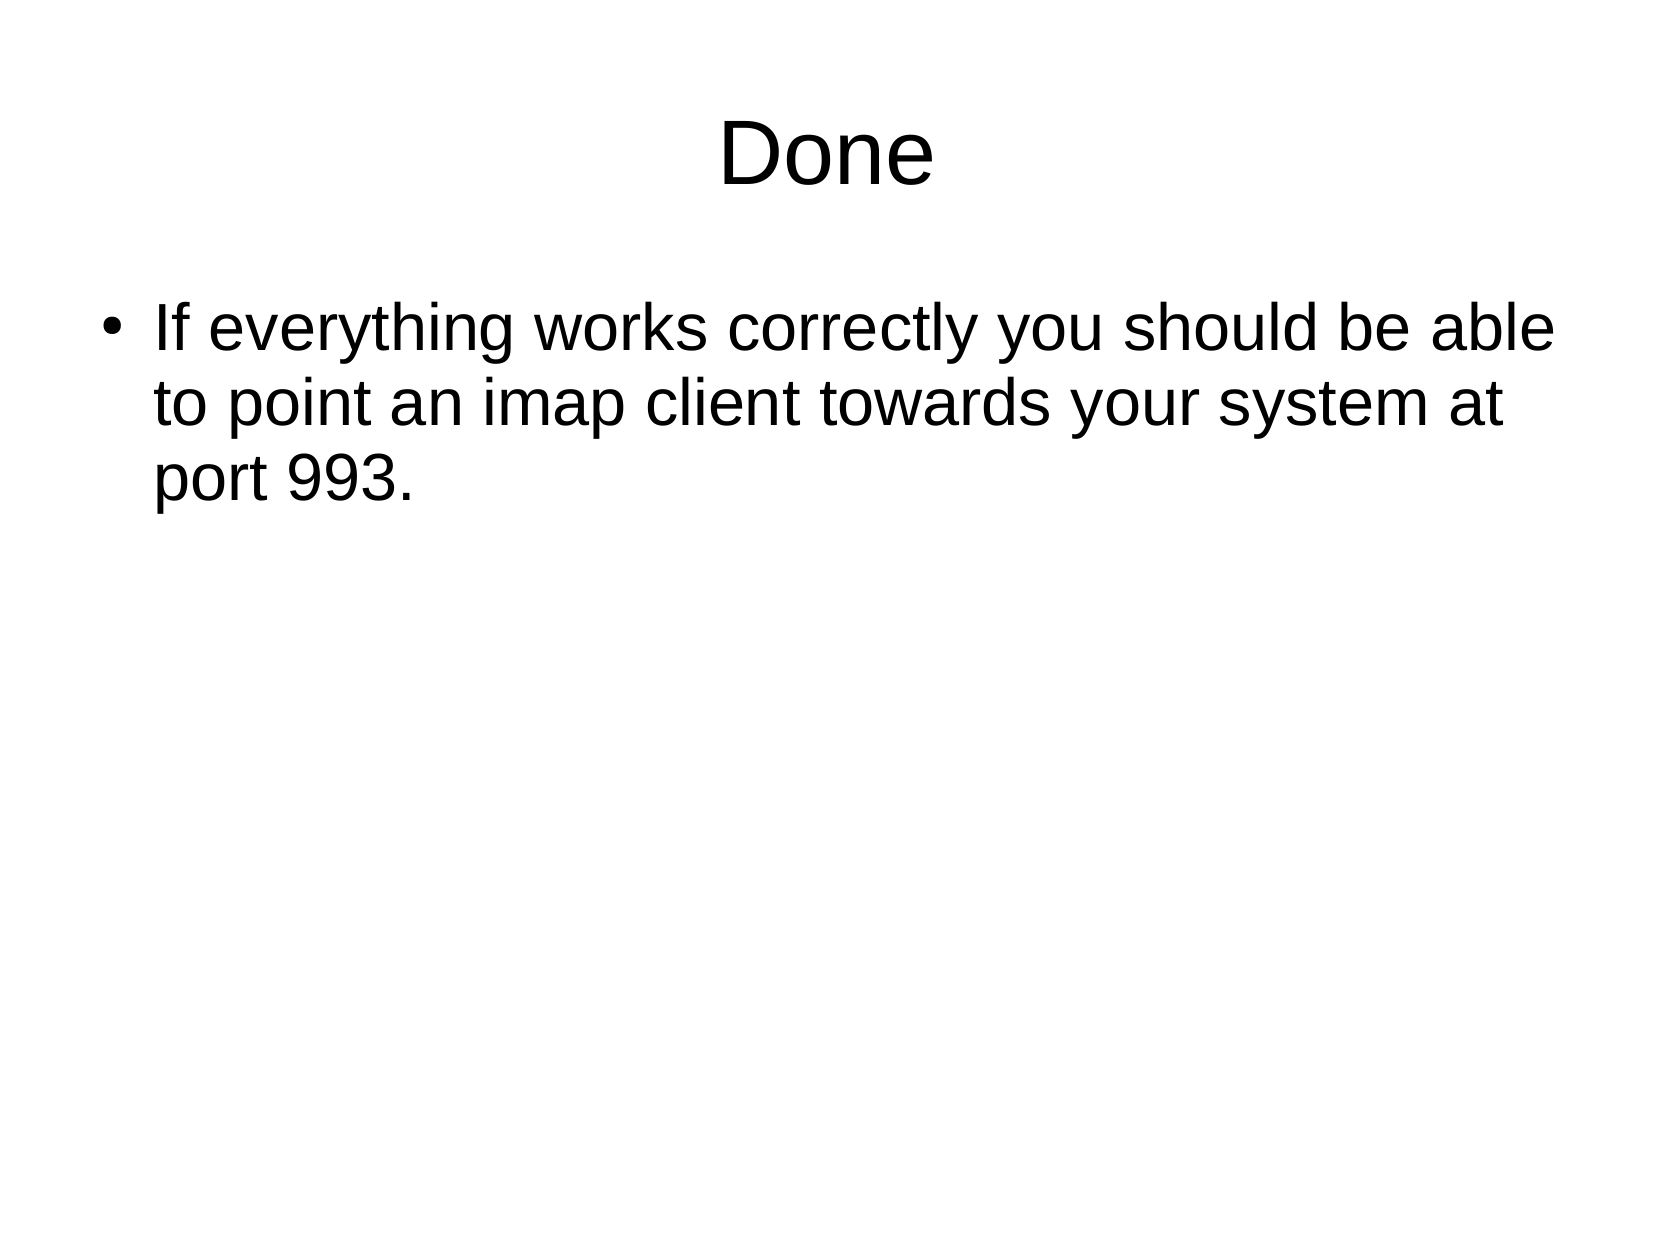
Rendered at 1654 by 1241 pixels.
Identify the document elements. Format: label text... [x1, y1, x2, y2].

list If everything works correctly you should be able to point an imap client towards your system at port 993. [82, 290, 1571, 1109]
title Done [82, 56, 1571, 250]
